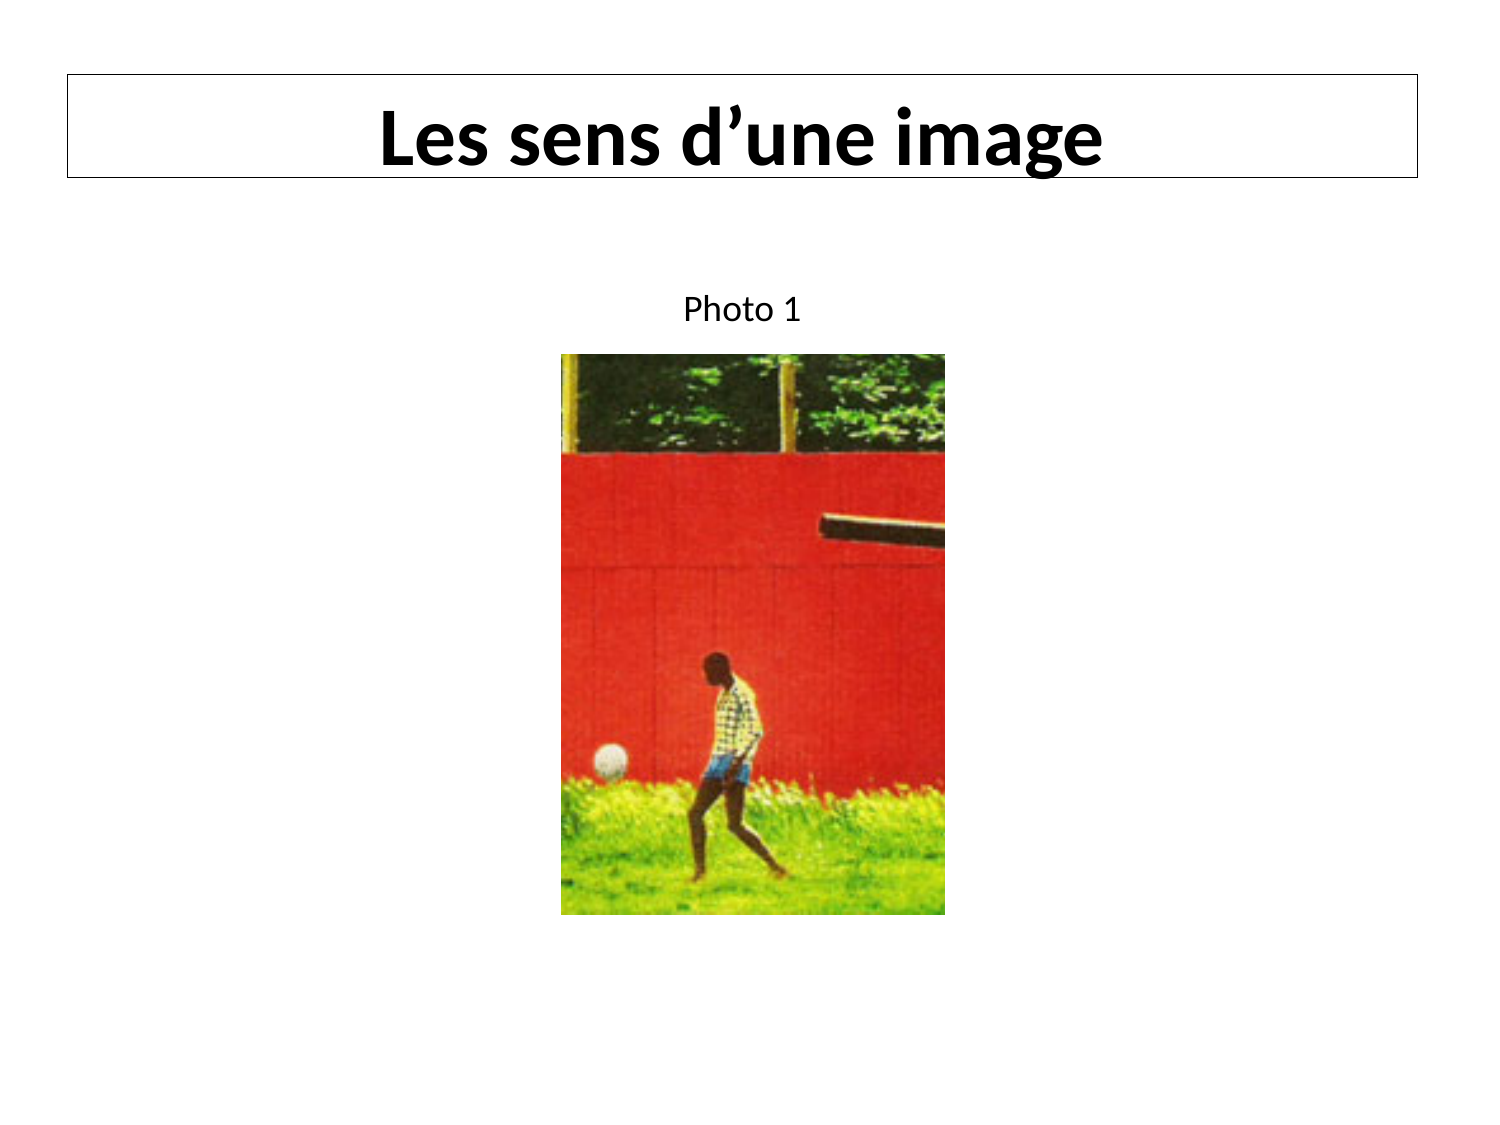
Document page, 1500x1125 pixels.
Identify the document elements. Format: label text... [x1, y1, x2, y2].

title Photo 1 [67, 236, 1418, 351]
title Les sens d’une image [67, 74, 1418, 178]
picture [561, 354, 945, 915]
